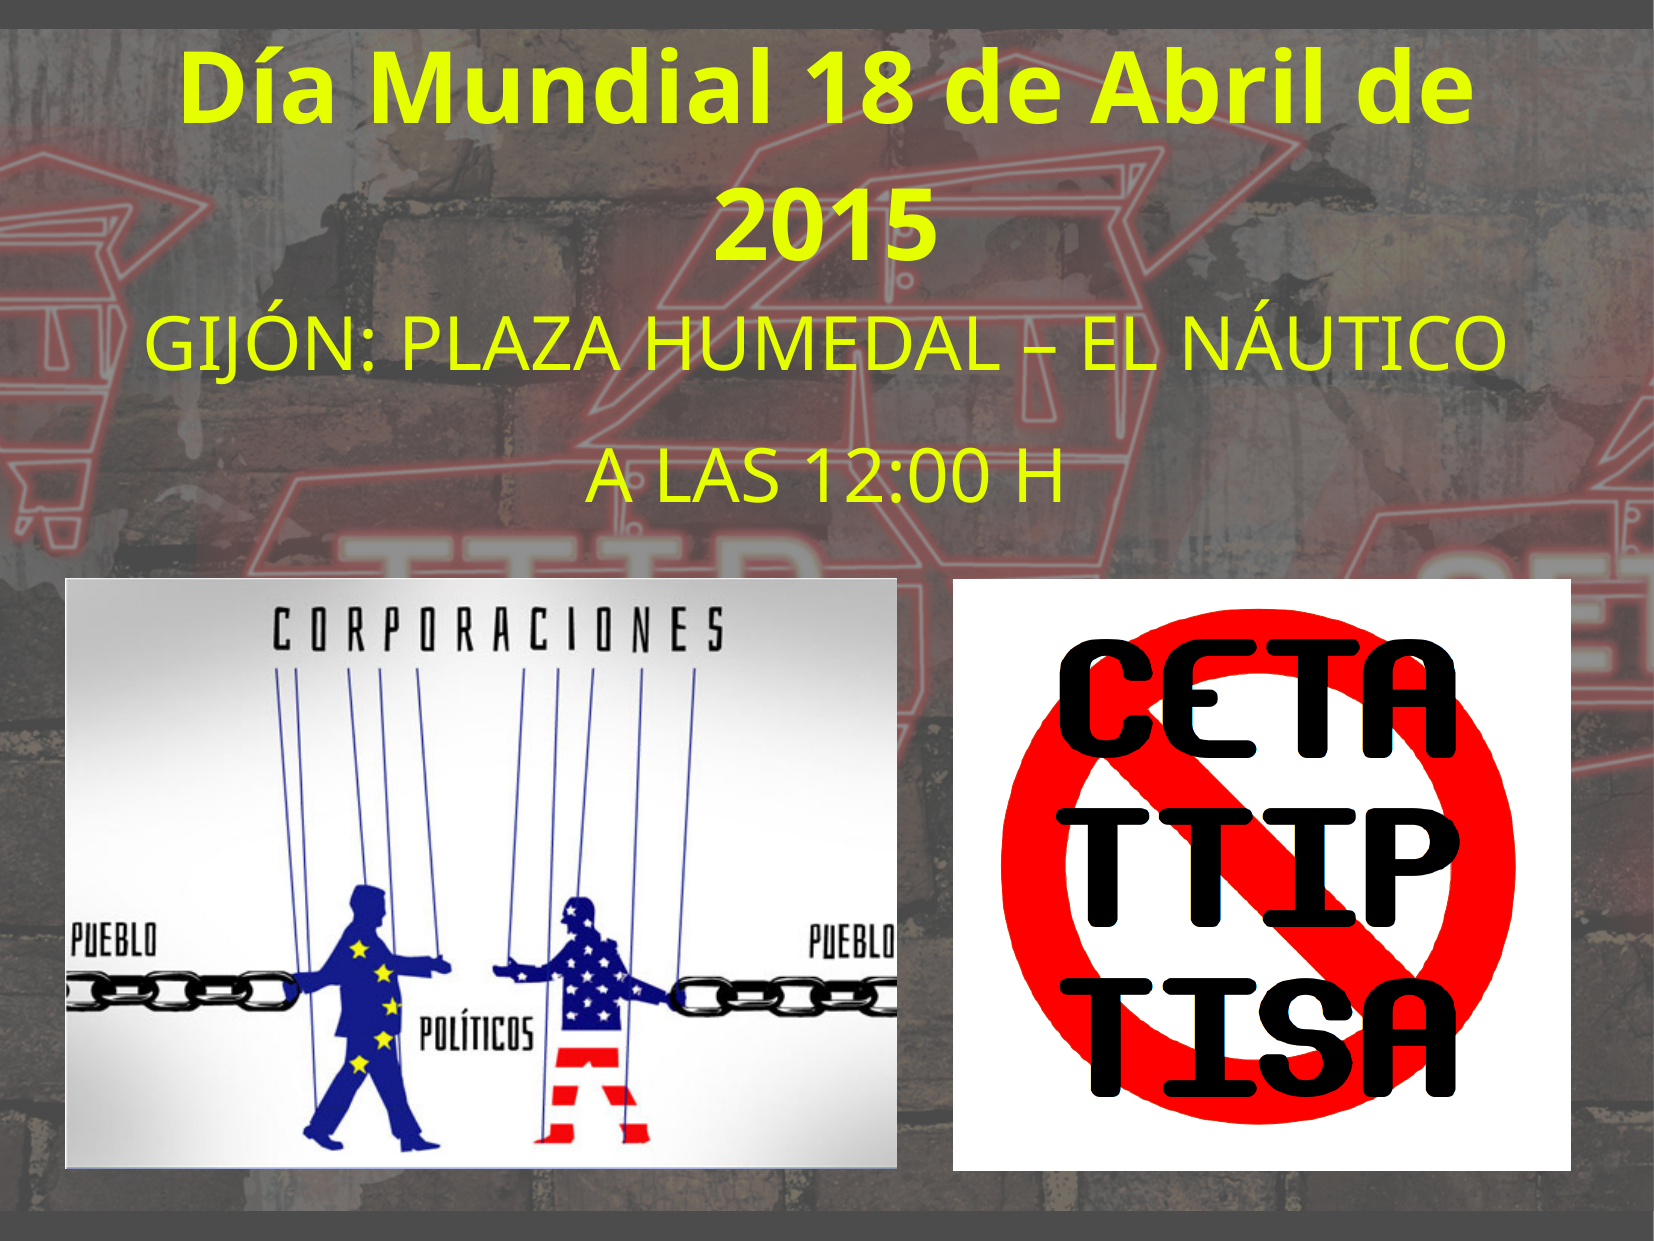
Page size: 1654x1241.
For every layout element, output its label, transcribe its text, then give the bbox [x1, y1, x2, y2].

title Día Mundial 18 de Abril de 2015 [82, 49, 1571, 257]
list GIJÓN: PLAZA HUMEDAL – EL NÁUTICO A LAS 12:00 H [82, 290, 1571, 1109]
picture [0, 29, 1654, 1211]
